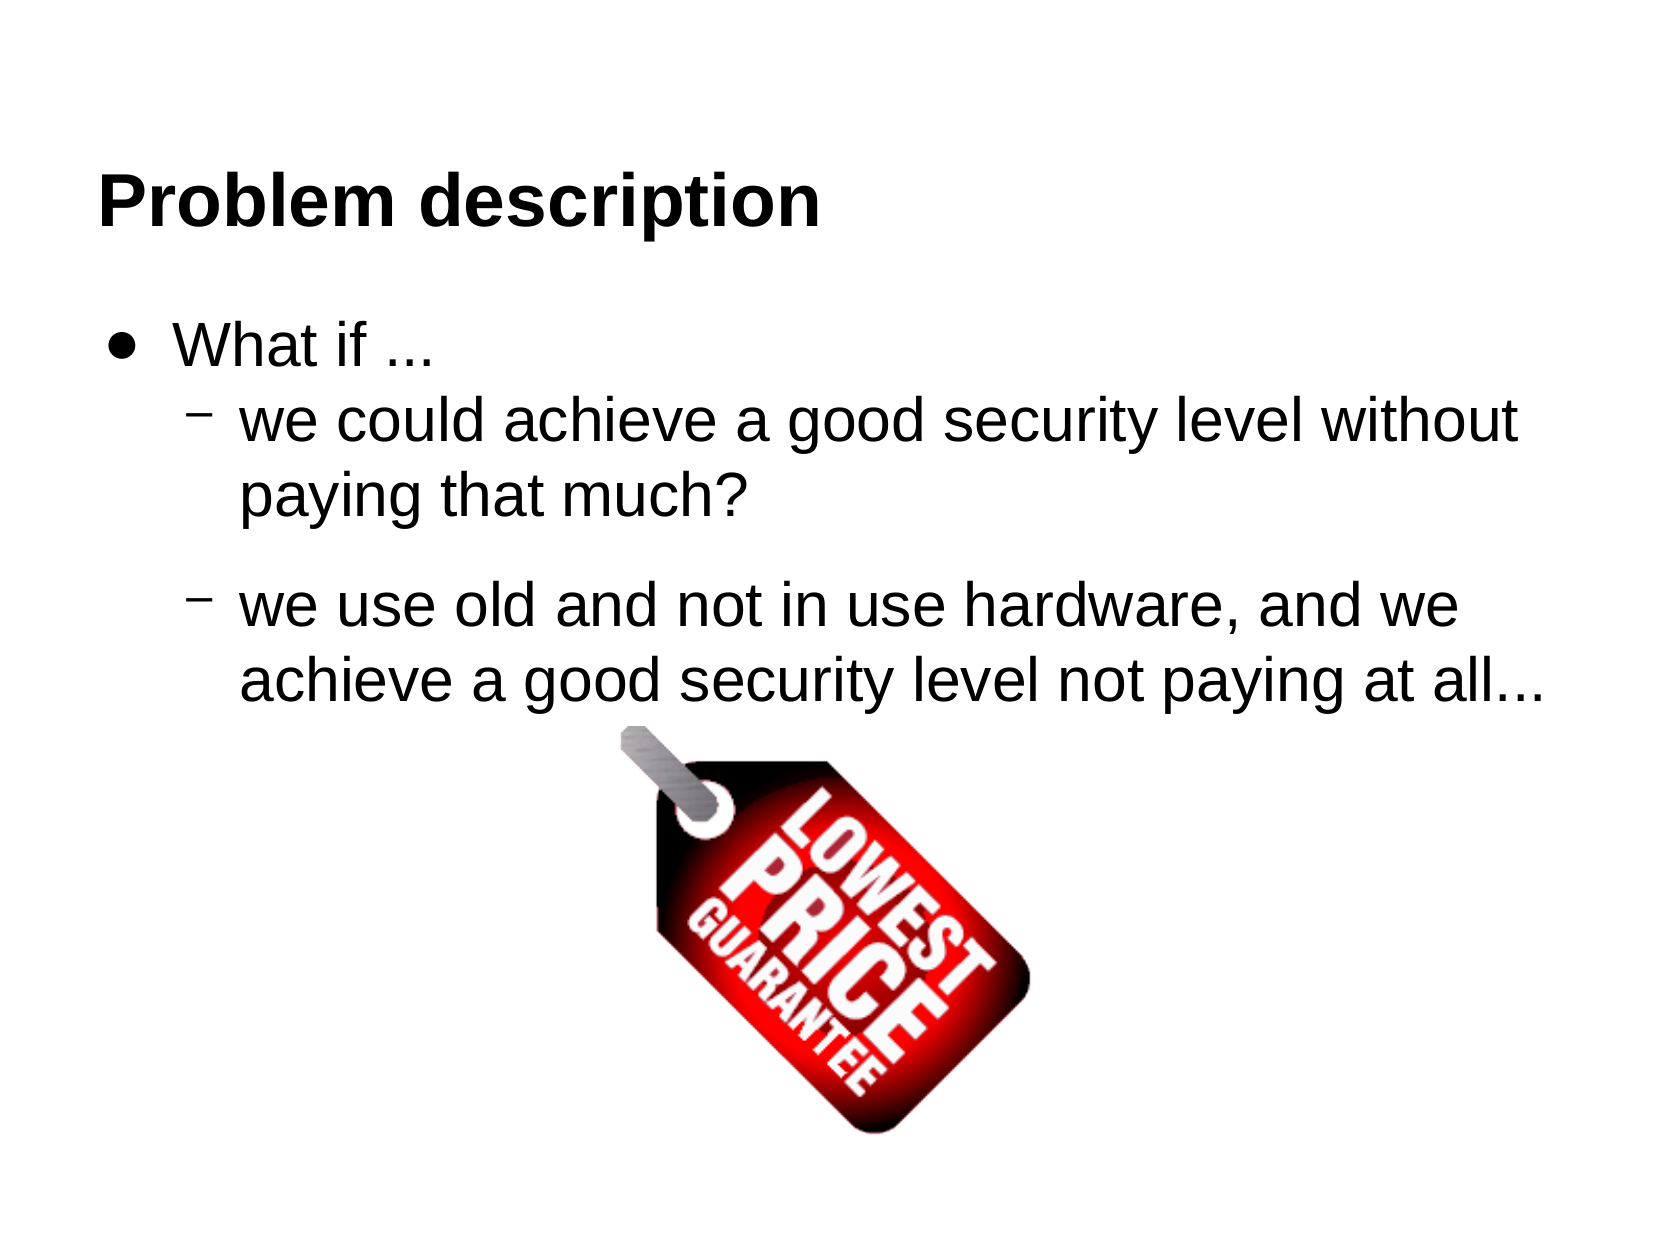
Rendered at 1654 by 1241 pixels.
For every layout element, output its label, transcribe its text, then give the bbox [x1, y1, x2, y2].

list What if ... we could achieve a good security level without paying that much? we use old and not in use hardware, and we achieve a good security level not paying at all... [82, 289, 1571, 1188]
picture [617, 726, 1037, 1139]
title Problem description [82, 49, 1571, 257]
